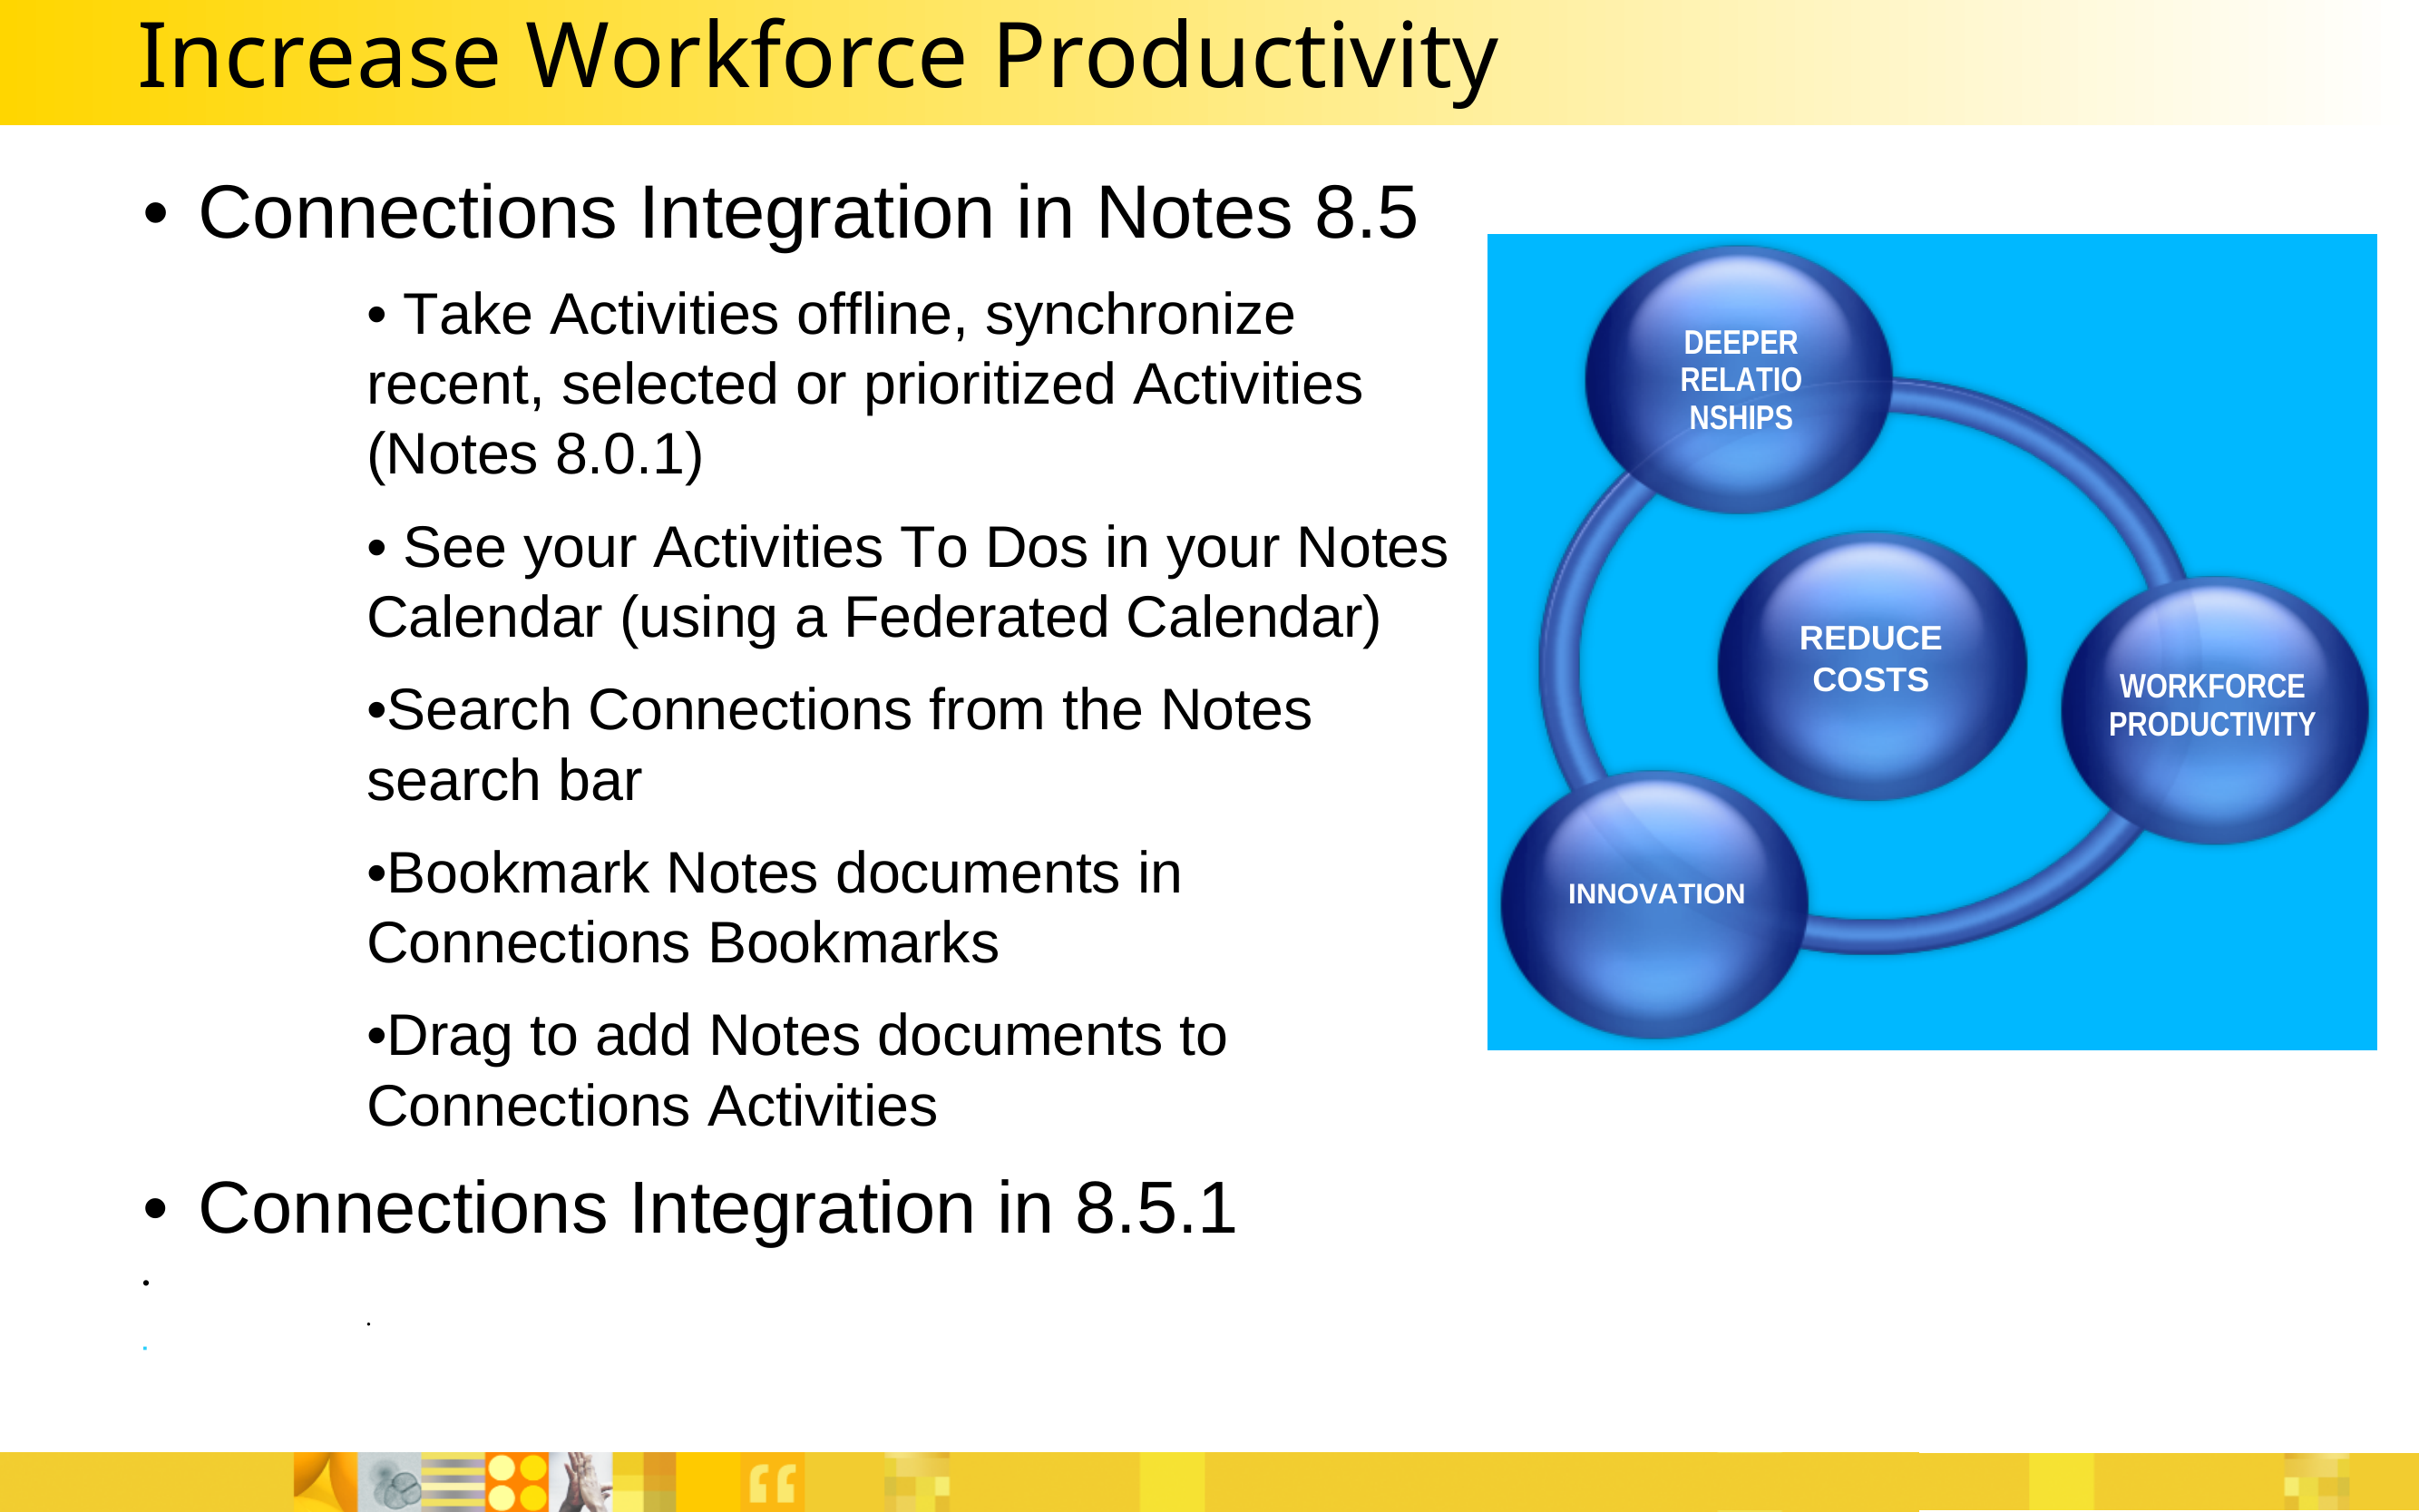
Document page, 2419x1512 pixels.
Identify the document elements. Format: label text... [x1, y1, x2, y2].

title Increase Workforce Productivity [137, 2, 2315, 127]
picture [1502, 247, 2368, 1038]
text_box [0, 0, 2419, 125]
text_box REDUCE COSTS [1710, 609, 2033, 711]
text_box INNOVATION [1545, 867, 1770, 922]
text_box DEEPER RELATIONSHIPS [1648, 312, 1836, 449]
picture [0, 1452, 2419, 1512]
text_box WORKFORCE PRODUCTIVITY [2086, 656, 2340, 756]
text_box Connections Integration in Notes 8.5 Take Activities offline, synchronize recent, selected or prioritized Activities (Notes 8.0.1) See your Activities To Dos in your Notes Calendar (using a Federated Calendar) Search Connections from the Notes search bar Bookmark Notes documents in Connections Bookmarks Drag to add Notes documents to Connections Activities Connections Integration in 8.5.1 [120, 166, 1505, 1425]
